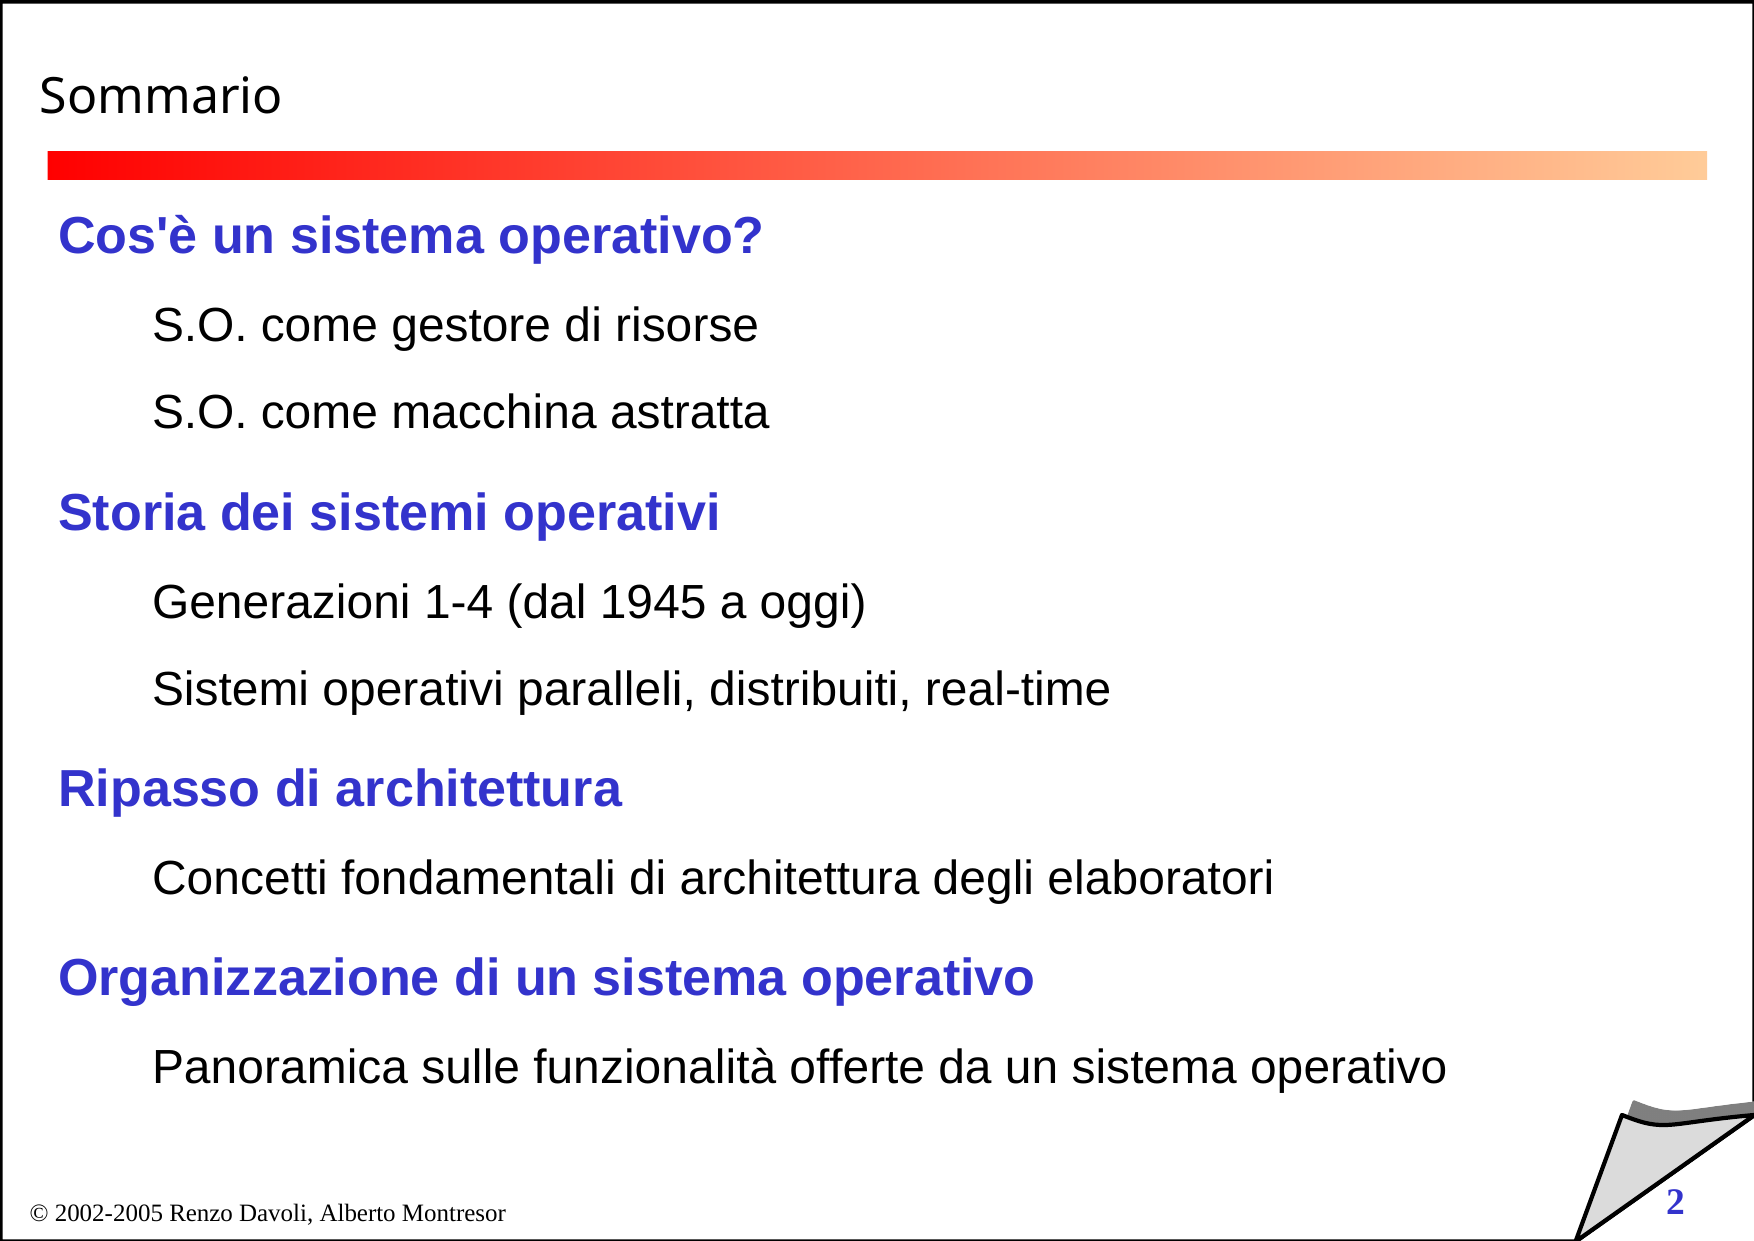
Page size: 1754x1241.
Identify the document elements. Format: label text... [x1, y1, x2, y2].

title Sommario [40, 49, 1713, 144]
list Cos'è un sistema operativo? S.O. come gestore di risorse S.O. come macchina astratta Storia dei sistemi operativi Generazioni 1-4 (dal 1945 a oggi) Sistemi operativi paralleli, distribuiti, real-time Ripasso di architettura Concetti fondamentali di architettura degli elaboratori Organizzazione di un sistema operativo Panoramica sulle funzionalità offerte da un sistema operativo [58, 206, 1696, 1101]
